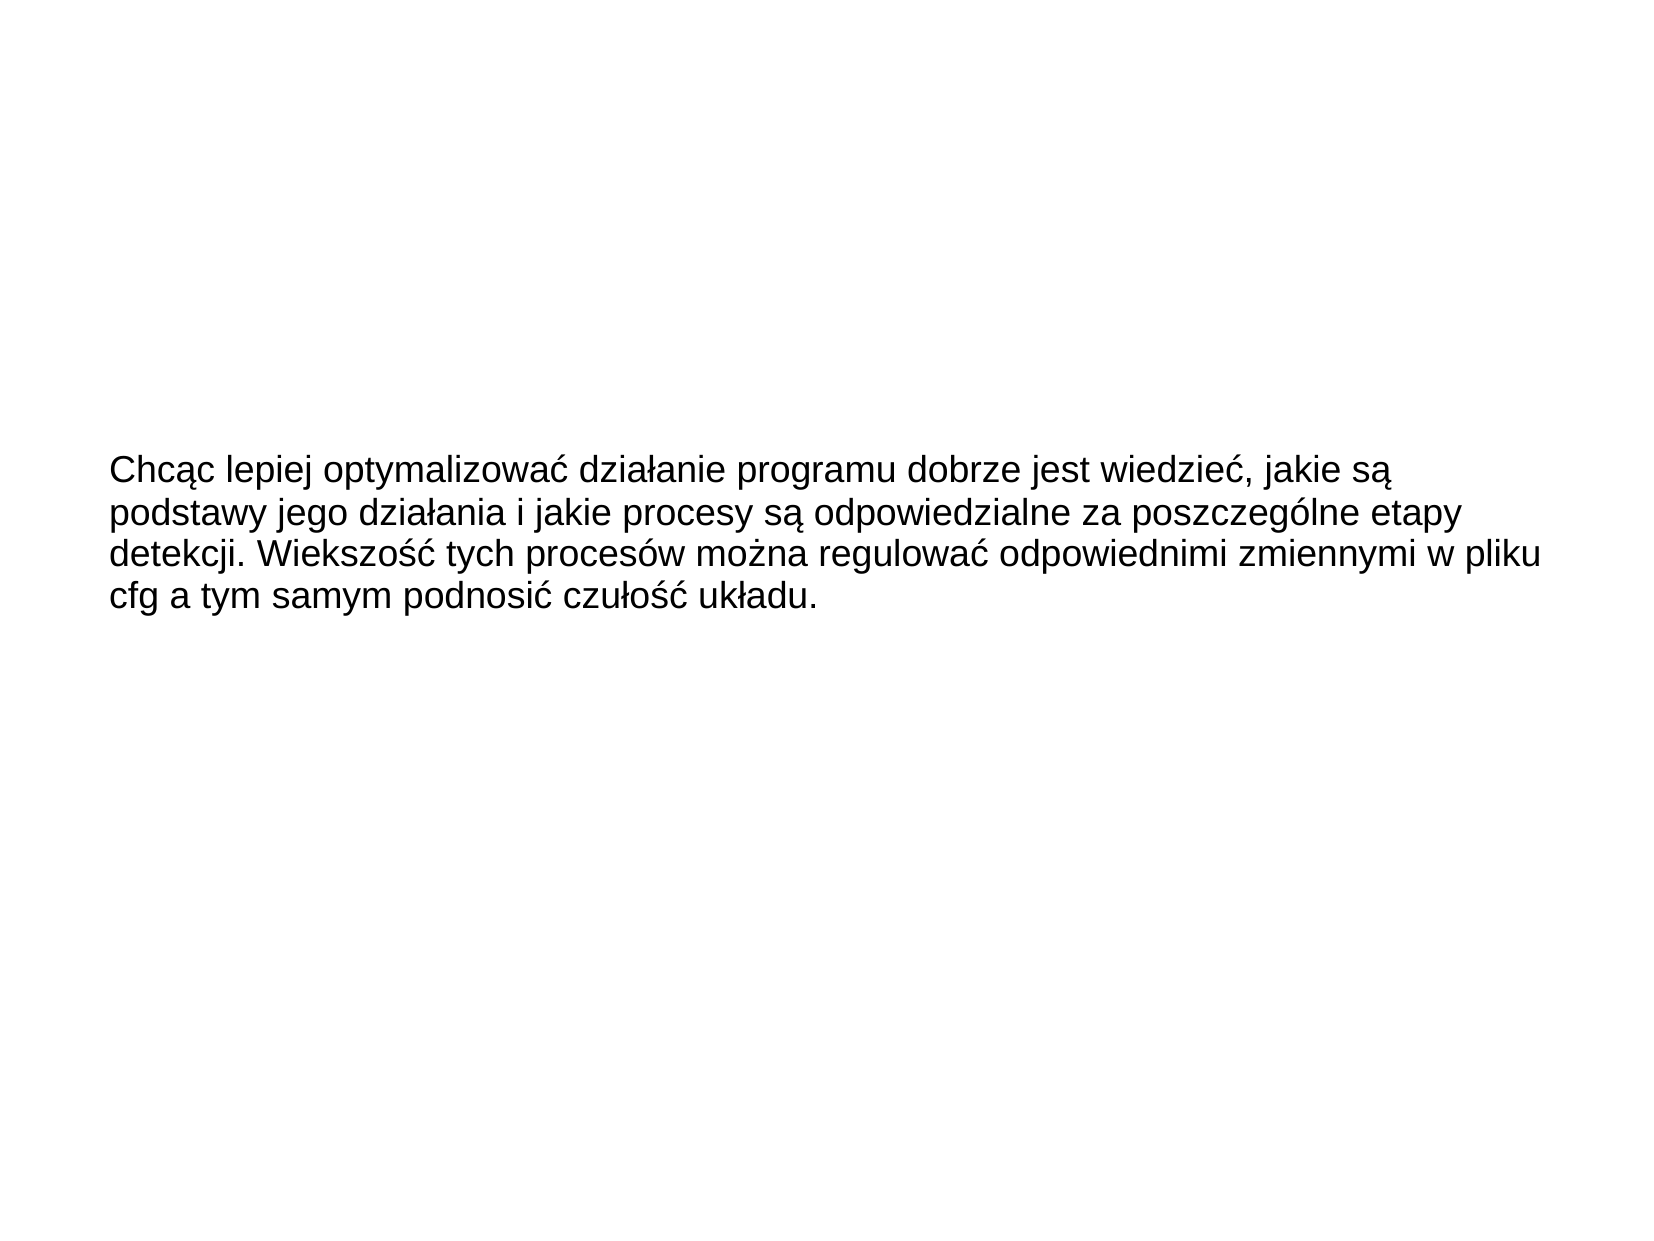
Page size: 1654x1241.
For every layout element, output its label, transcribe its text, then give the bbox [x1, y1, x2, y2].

text_box Chcąc lepiej optymalizować działanie programu dobrze jest wiedzieć, jakie są podstawy jego działania i jakie procesy są odpowiedzialne za poszczególne etapy detekcji. Wiekszość tych procesów można regulować odpowiednimi zmiennymi w pliku cfg a tym samym podnosić czułość układu. [94, 441, 1560, 709]
